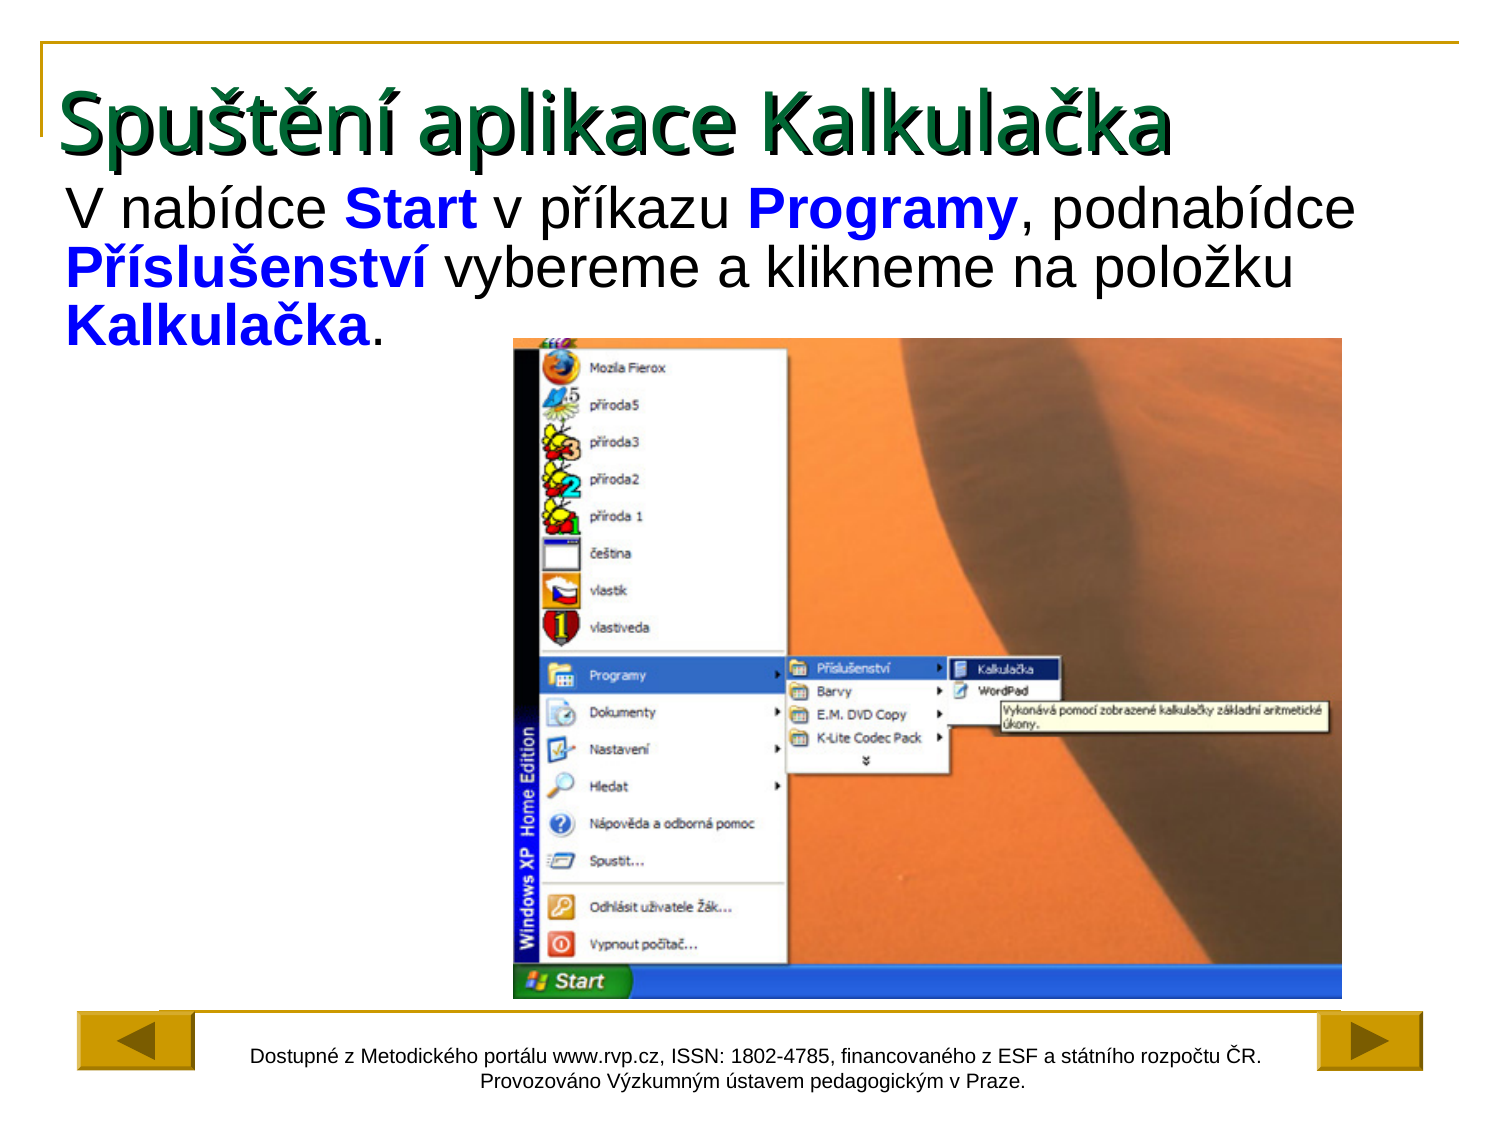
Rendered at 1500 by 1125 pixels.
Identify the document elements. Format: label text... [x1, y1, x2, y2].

text_box [78, 1011, 195, 1071]
text_box [1318, 1011, 1424, 1071]
picture [513, 338, 1342, 999]
list V nabídce Start v příkazu Programy, podnabídce Příslušenství vybereme a klikneme na položku Kalkulačka. [50, 174, 1458, 408]
title Spuštění aplikace Kalkulačka [42, 54, 1212, 182]
